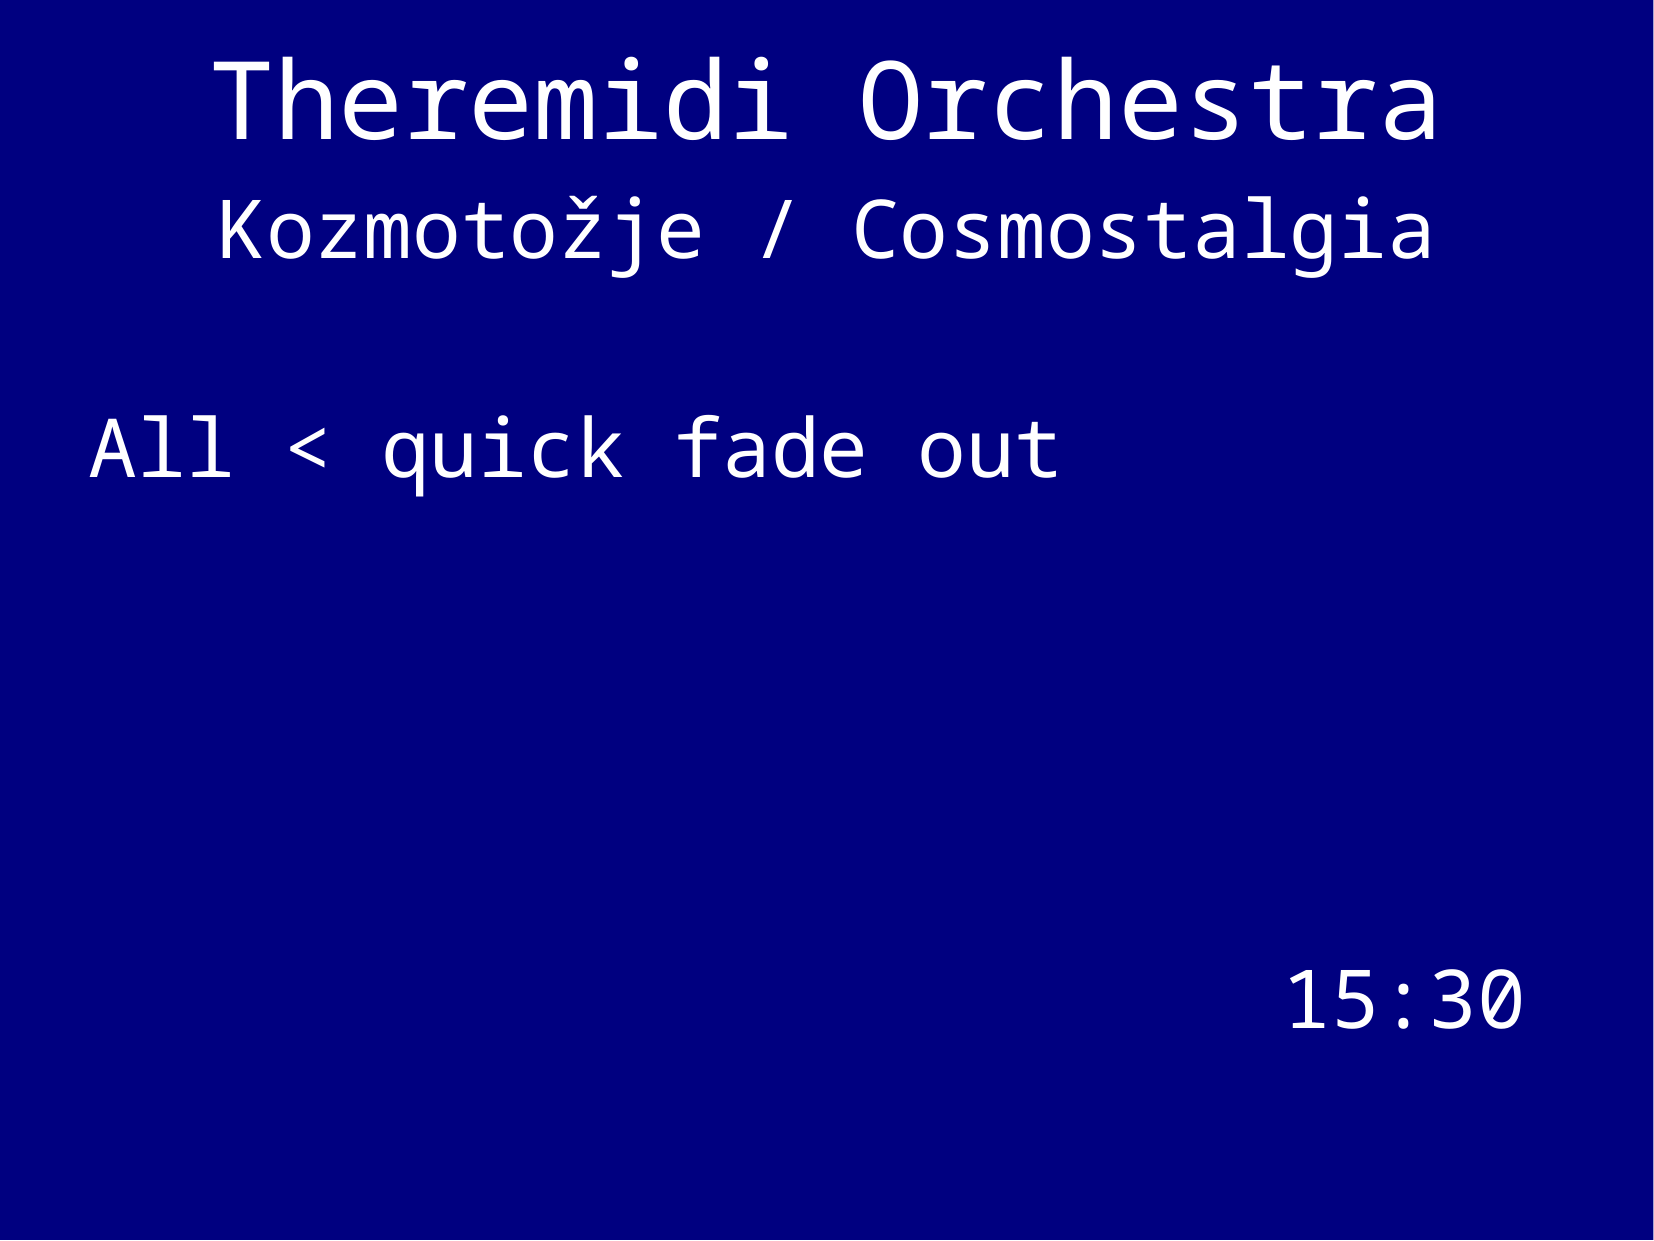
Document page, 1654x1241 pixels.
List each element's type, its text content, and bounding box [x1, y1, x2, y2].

text_box 15:30 [1282, 900, 1620, 1096]
subtitle All < quick fade out [88, 272, 1566, 1063]
title Theremidi Orchestra Kozmotožje / Cosmostalgia [82, 49, 1571, 257]
